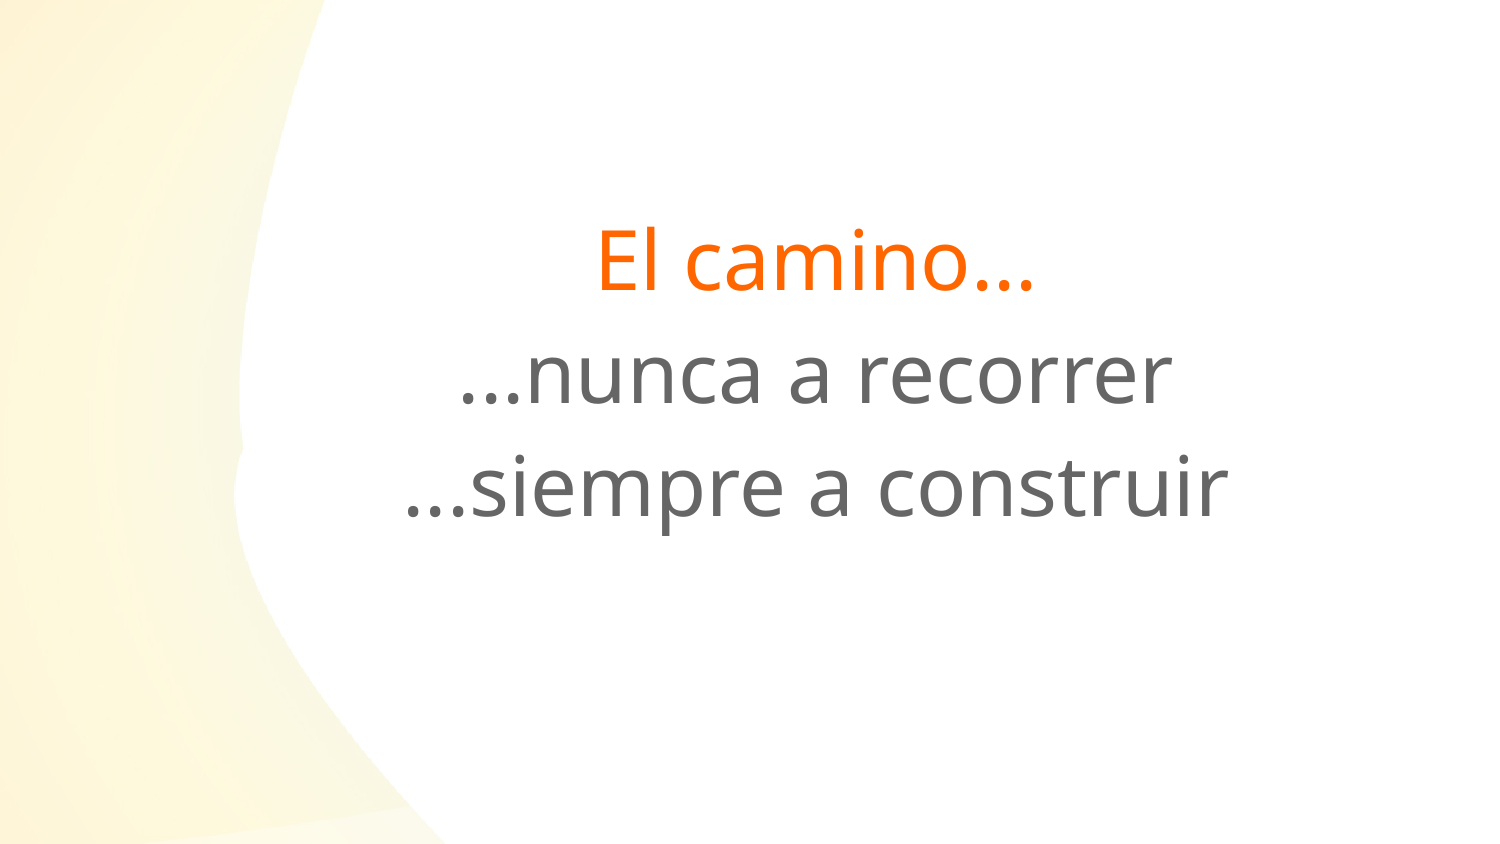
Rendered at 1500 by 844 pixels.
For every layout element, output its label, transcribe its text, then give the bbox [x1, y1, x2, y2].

picture [0, 0, 1500, 844]
title El camino... ...nunca a recorrer ...siempre a construir [168, 225, 1465, 517]
